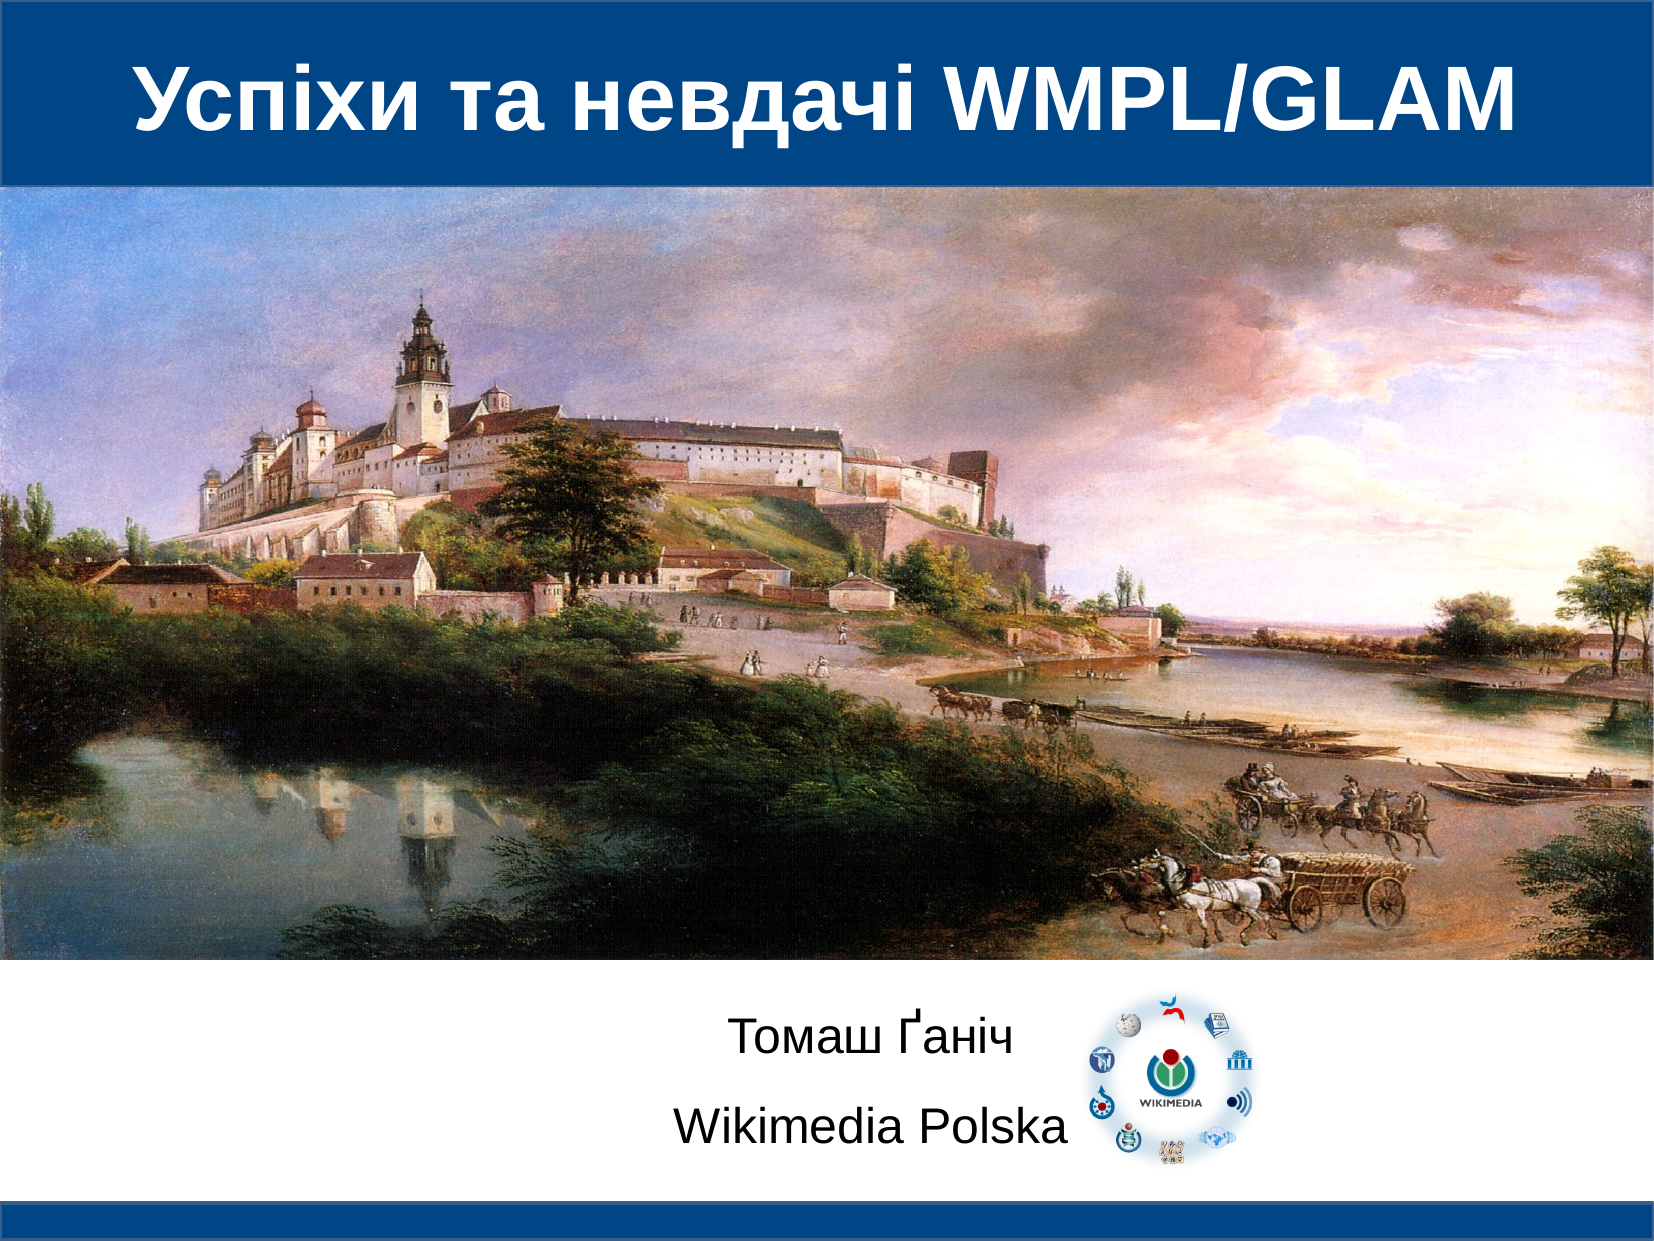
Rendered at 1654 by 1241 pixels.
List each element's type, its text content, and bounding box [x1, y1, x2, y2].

picture [0, 187, 1654, 961]
picture [1080, 990, 1261, 1171]
title Успіхи та невдачі WMPL/GLAM [0, 0, 1654, 187]
list Томаш Ґаніч Wikimedia Polska [82, 961, 1571, 1175]
